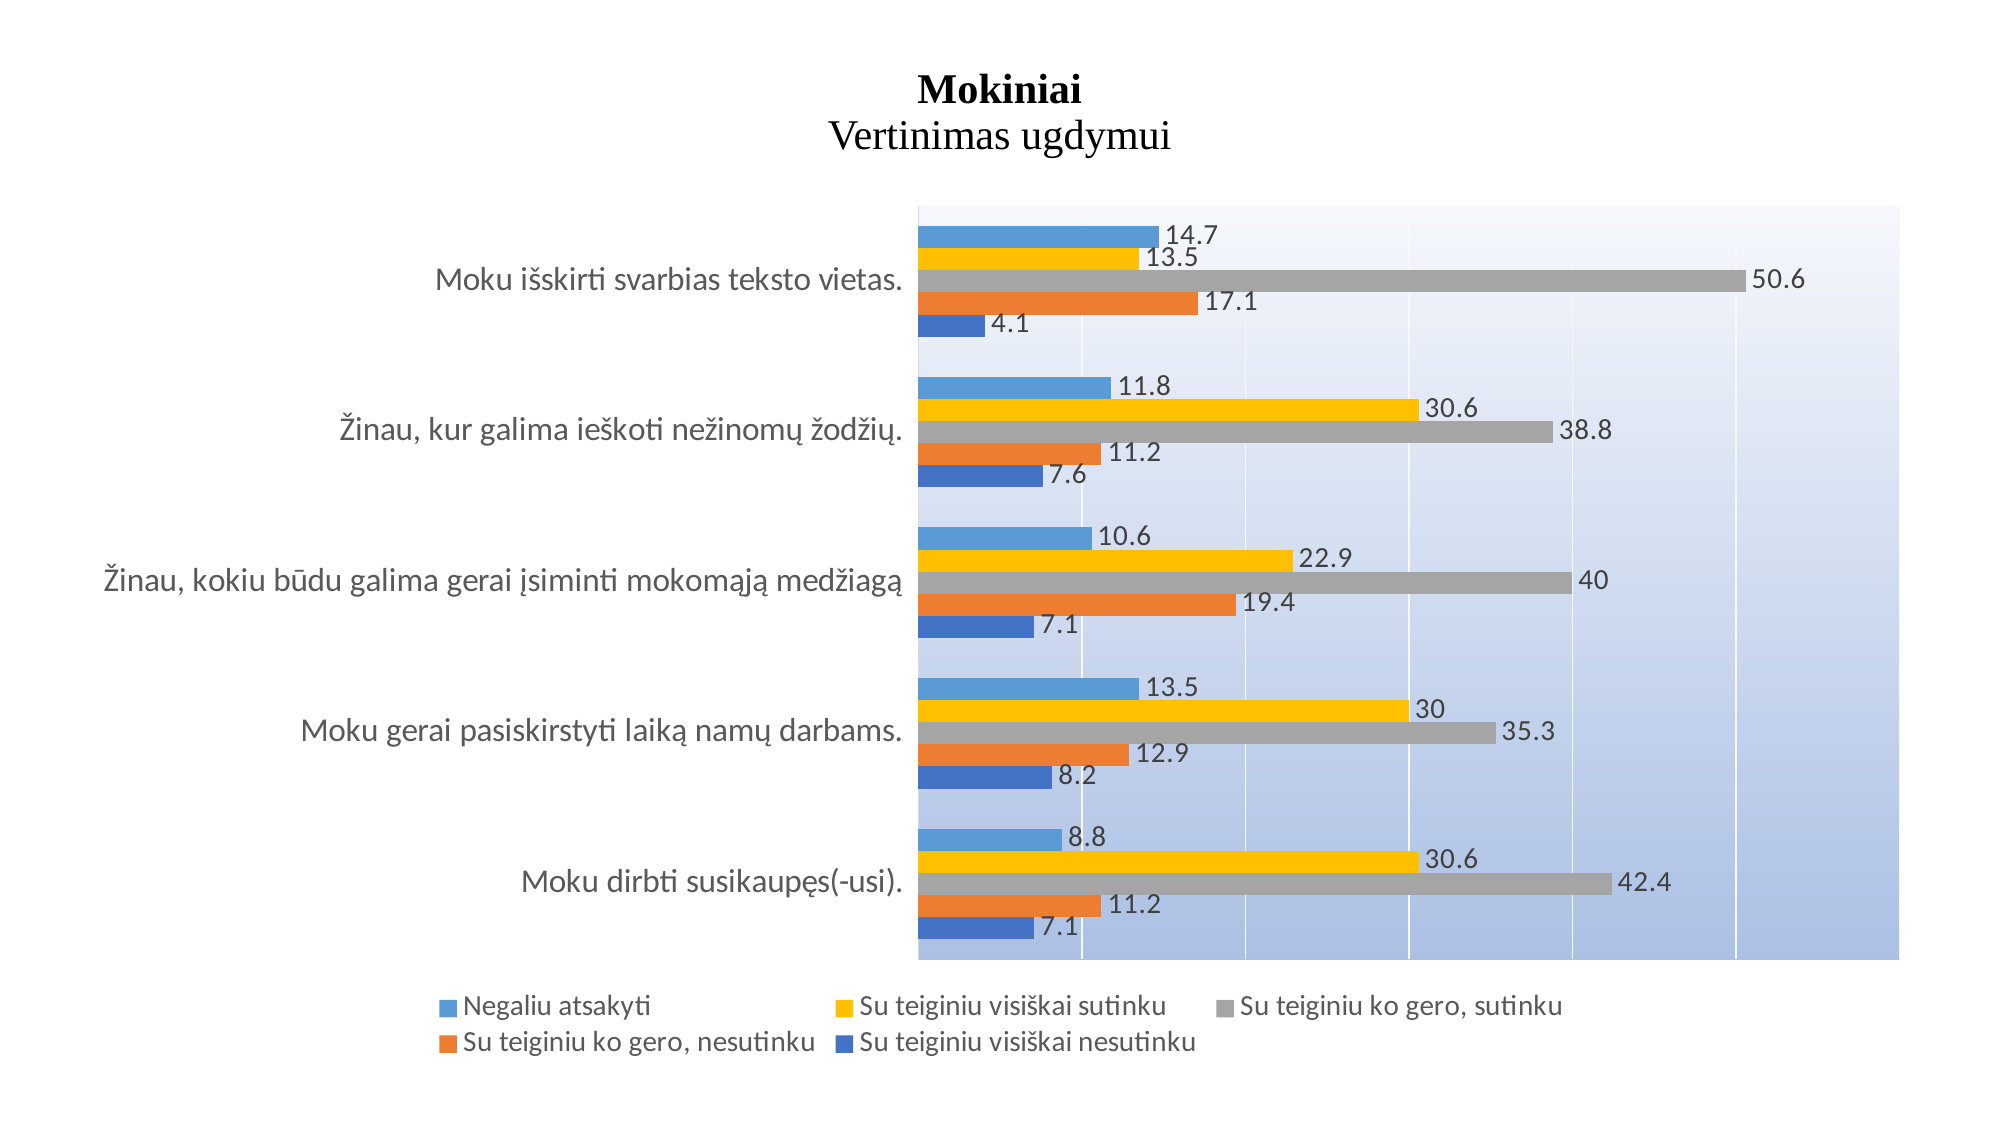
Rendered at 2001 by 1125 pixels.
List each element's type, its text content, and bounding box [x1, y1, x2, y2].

title Mokiniai Vertinimas ugdymui [137, 59, 1863, 167]
chart [66, 188, 1937, 1066]
